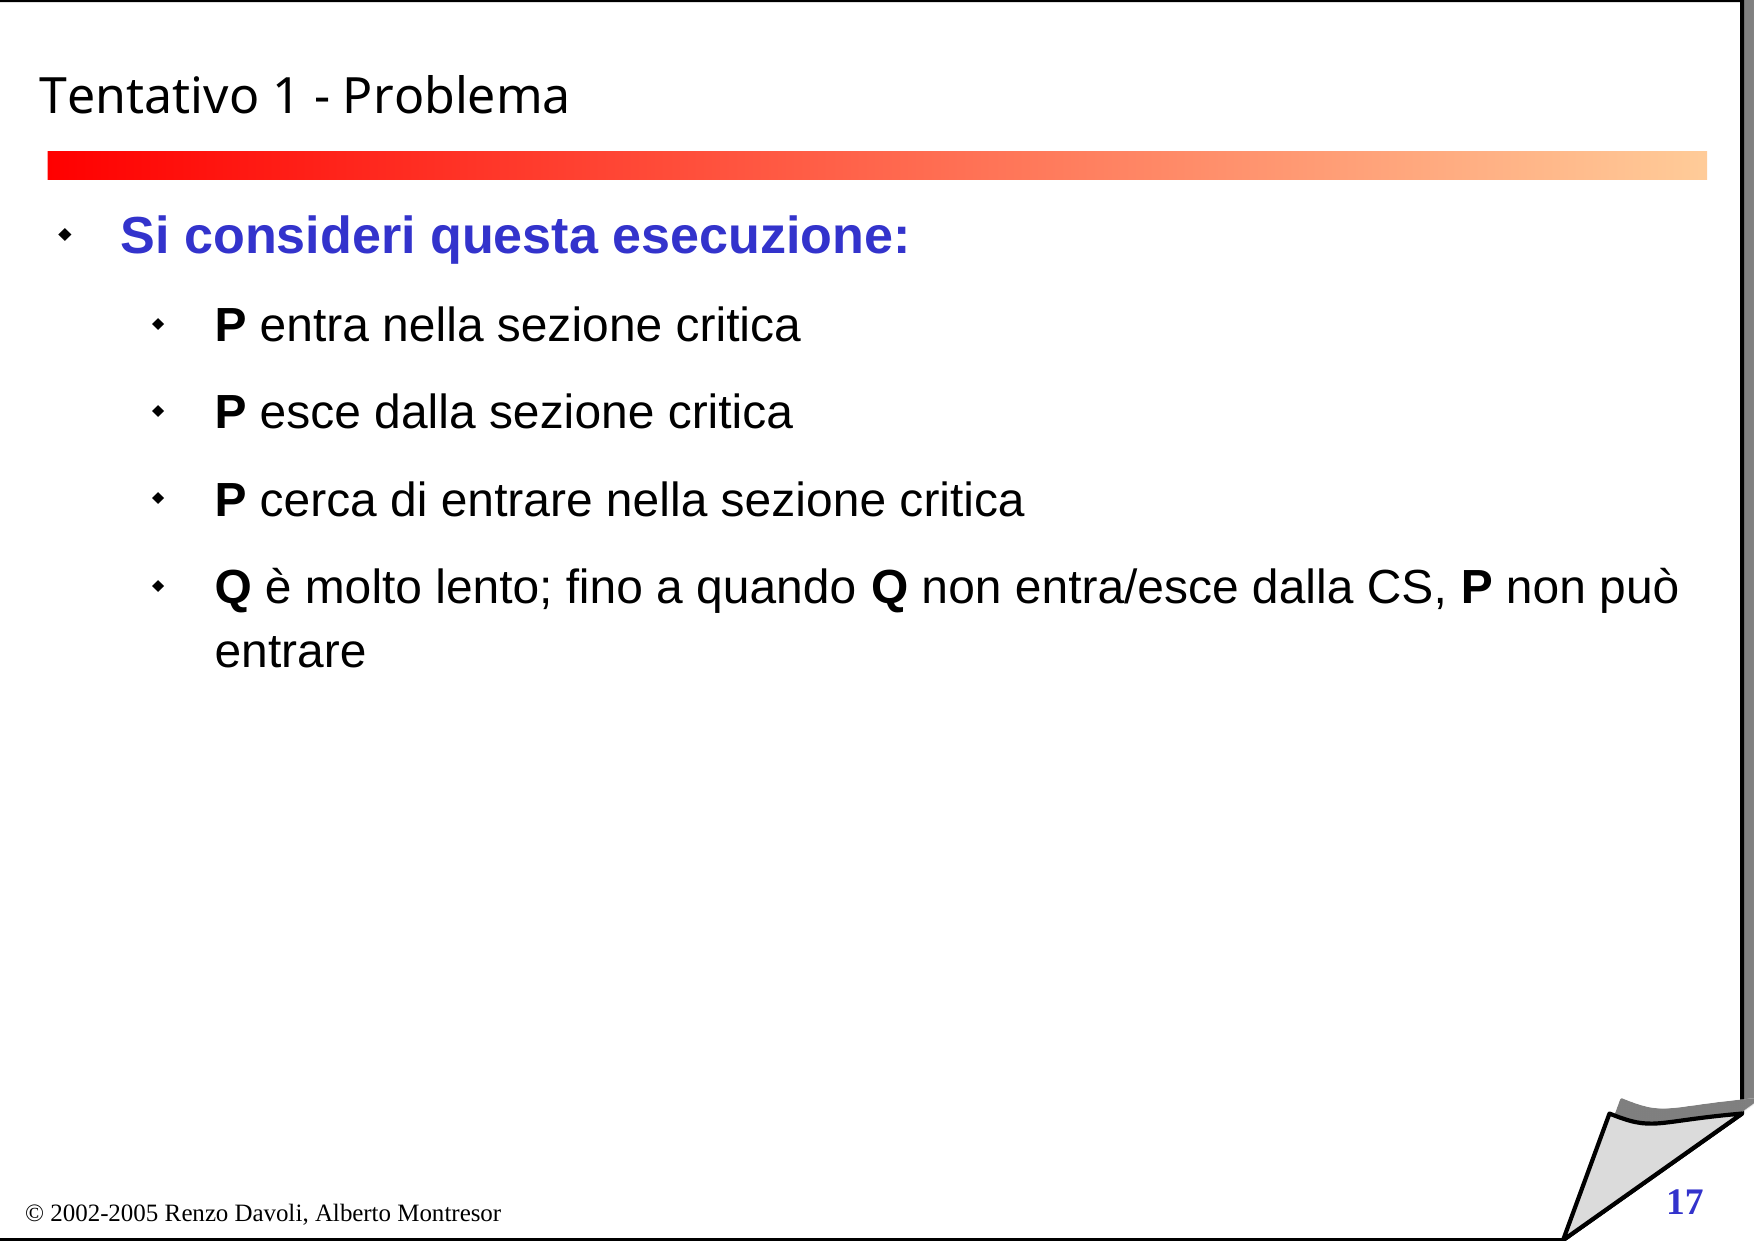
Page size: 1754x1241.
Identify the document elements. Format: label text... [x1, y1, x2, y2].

list Si consideri questa esecuzione: P entra nella sezione critica P esce dalla sezione critica P cerca di entrare nella sezione critica Q è molto lento; fino a quando Q non entra/esce dalla CS, P non può entrare [58, 206, 1696, 684]
title Tentativo 1 - Problema [39, 49, 1713, 144]
